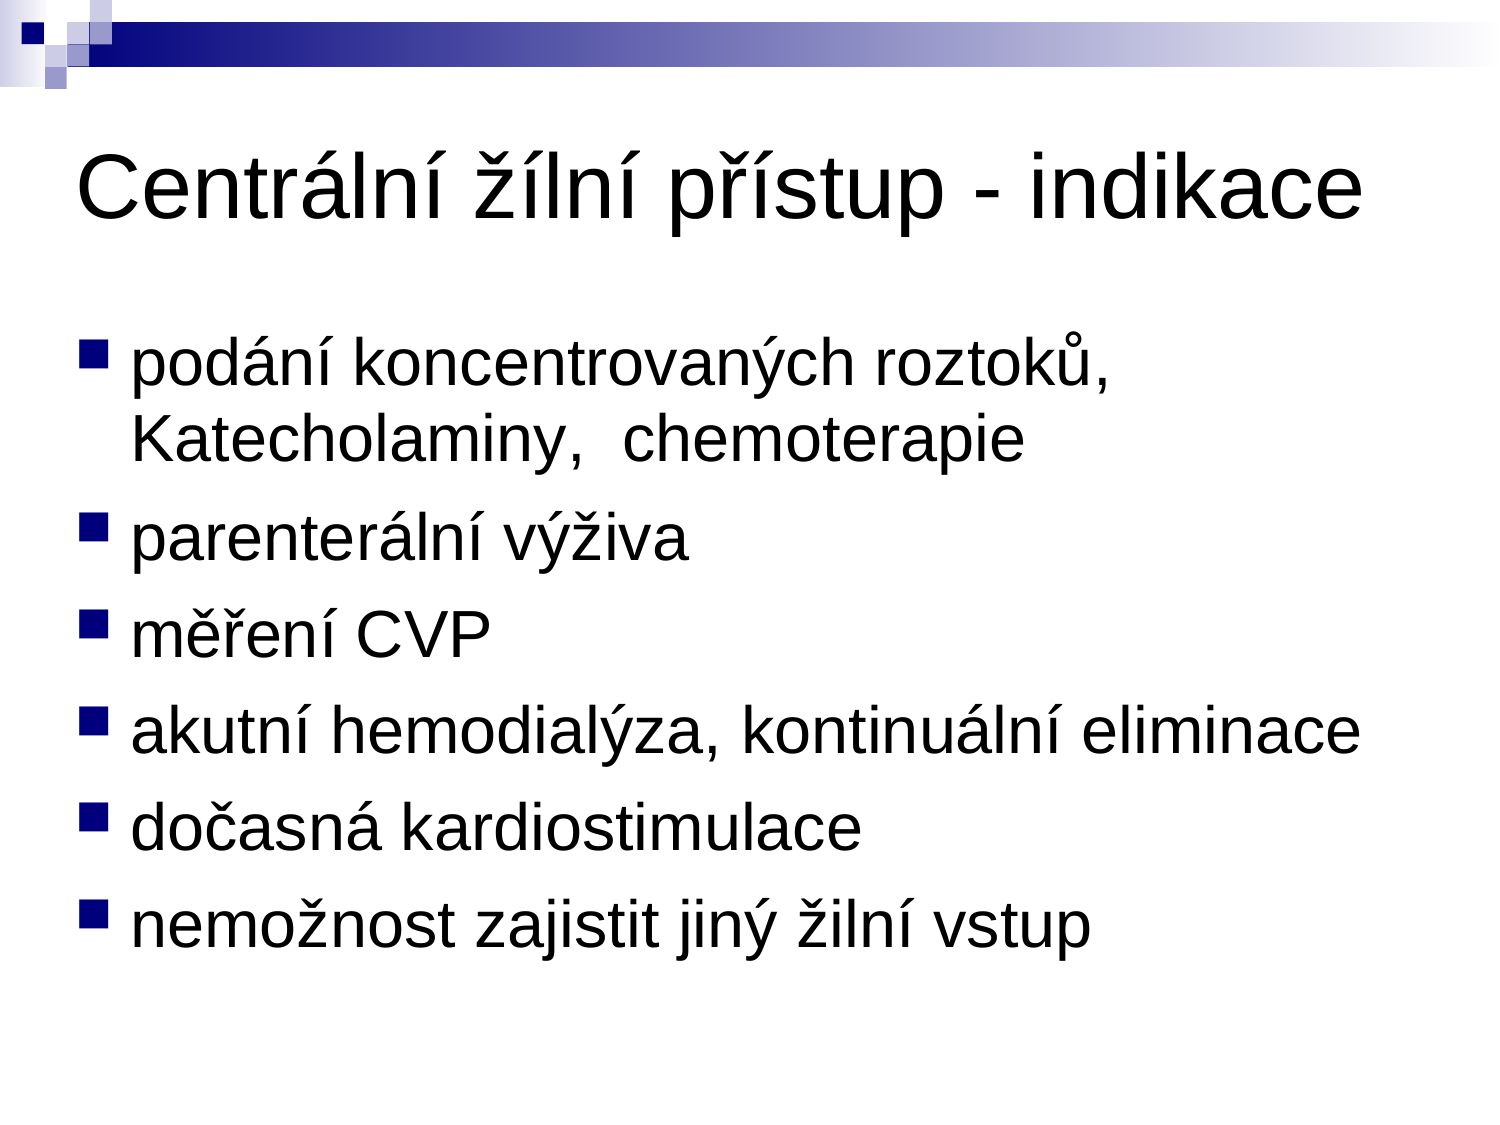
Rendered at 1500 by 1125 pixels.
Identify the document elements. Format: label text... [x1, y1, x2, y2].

list podání koncentrovaných roztoků, Katecholaminy, chemoterapie parenterální výživa měření CVP akutní hemodialýza, kontinuální eliminace dočasná kardiostimulace nemožnost zajistit jiný žilní vstup [75, 324, 1426, 963]
title Centrální žílní přístup - indikace [75, 75, 1426, 301]
